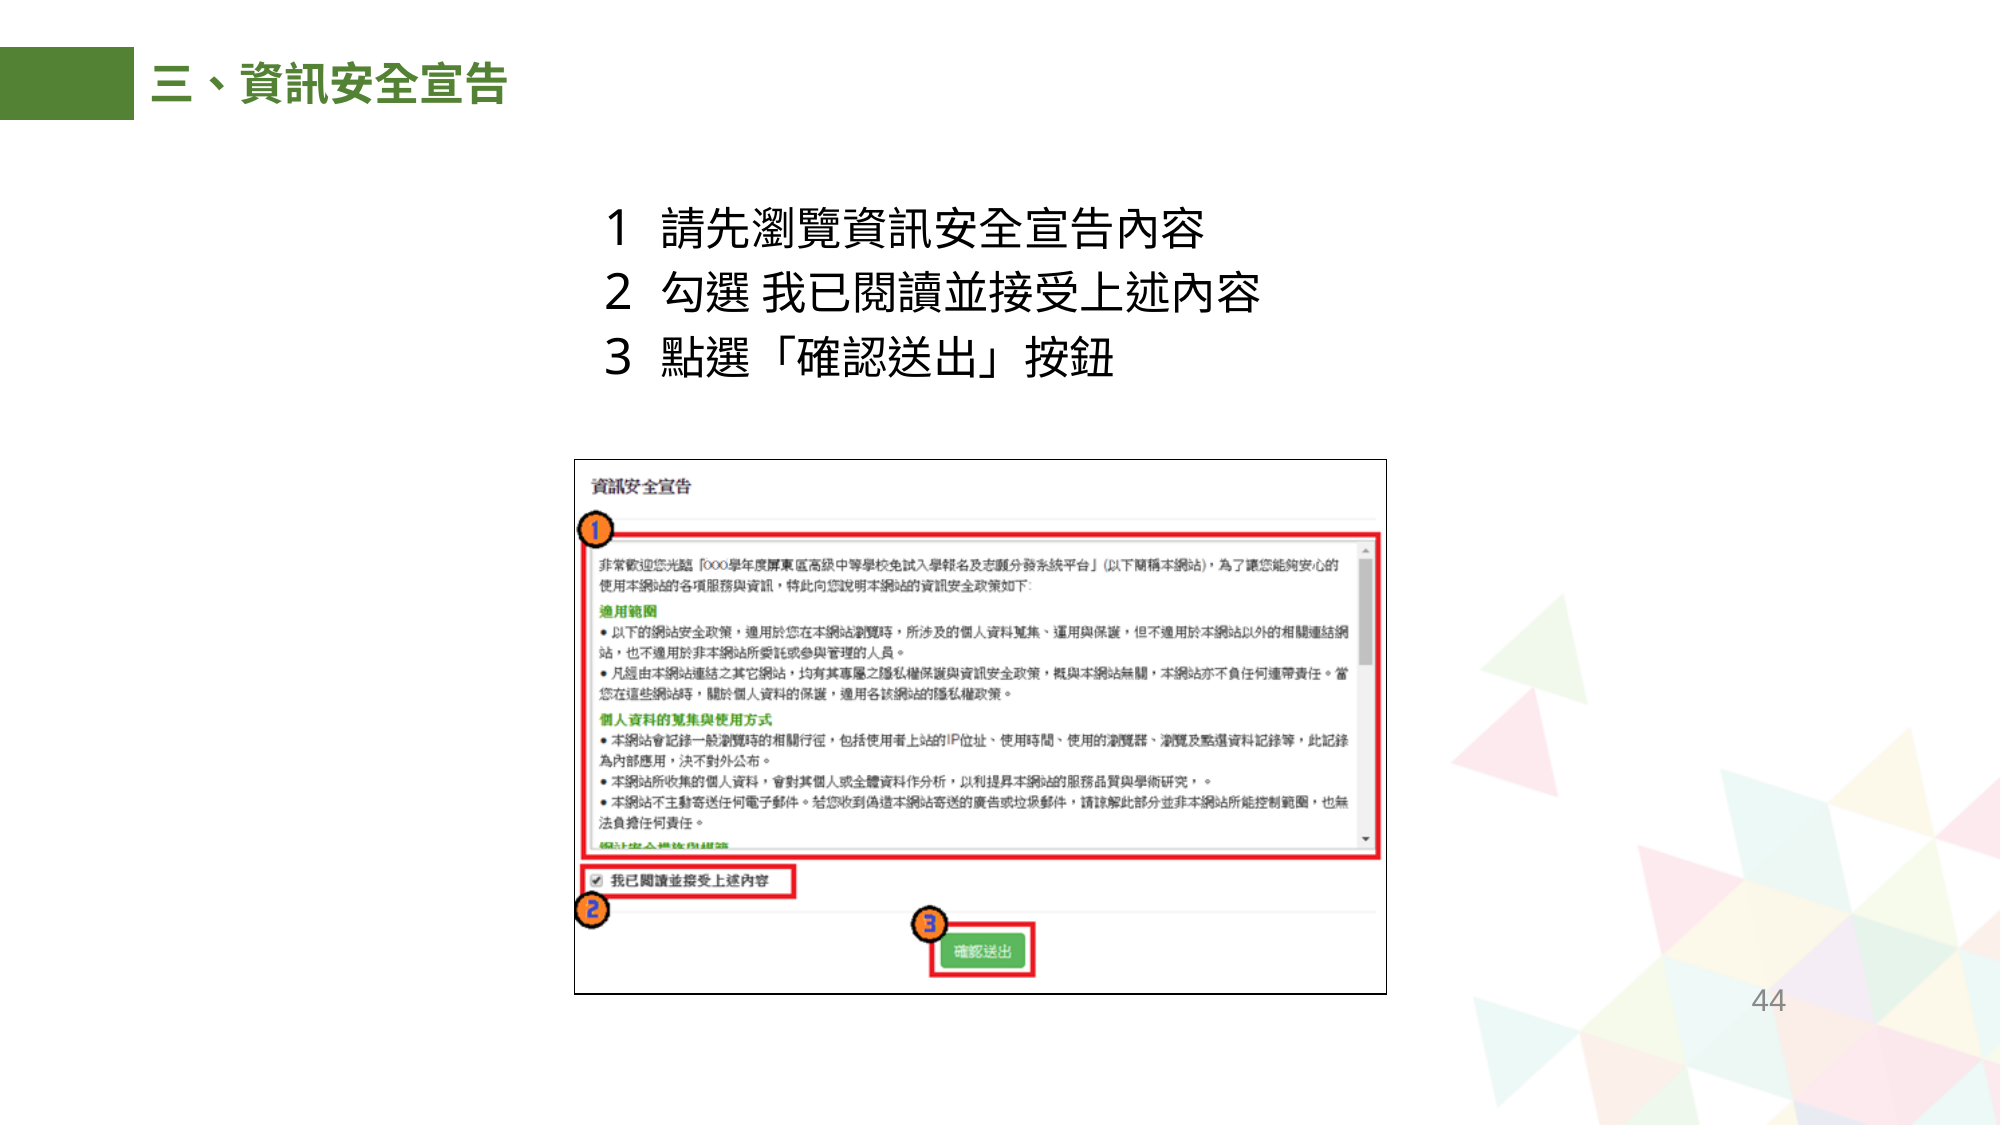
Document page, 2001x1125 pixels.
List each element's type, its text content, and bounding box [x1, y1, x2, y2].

text_box 44 [1739, 967, 1813, 1020]
picture [575, 460, 1386, 994]
list 請先瀏覽資訊安全宣告內容 勾選 我已閱讀並接受上述內容 點選「確認送出」按鈕 [564, 194, 1386, 398]
text_box 三、資訊安全宣告 [134, 53, 824, 132]
text_box [0, 47, 134, 120]
